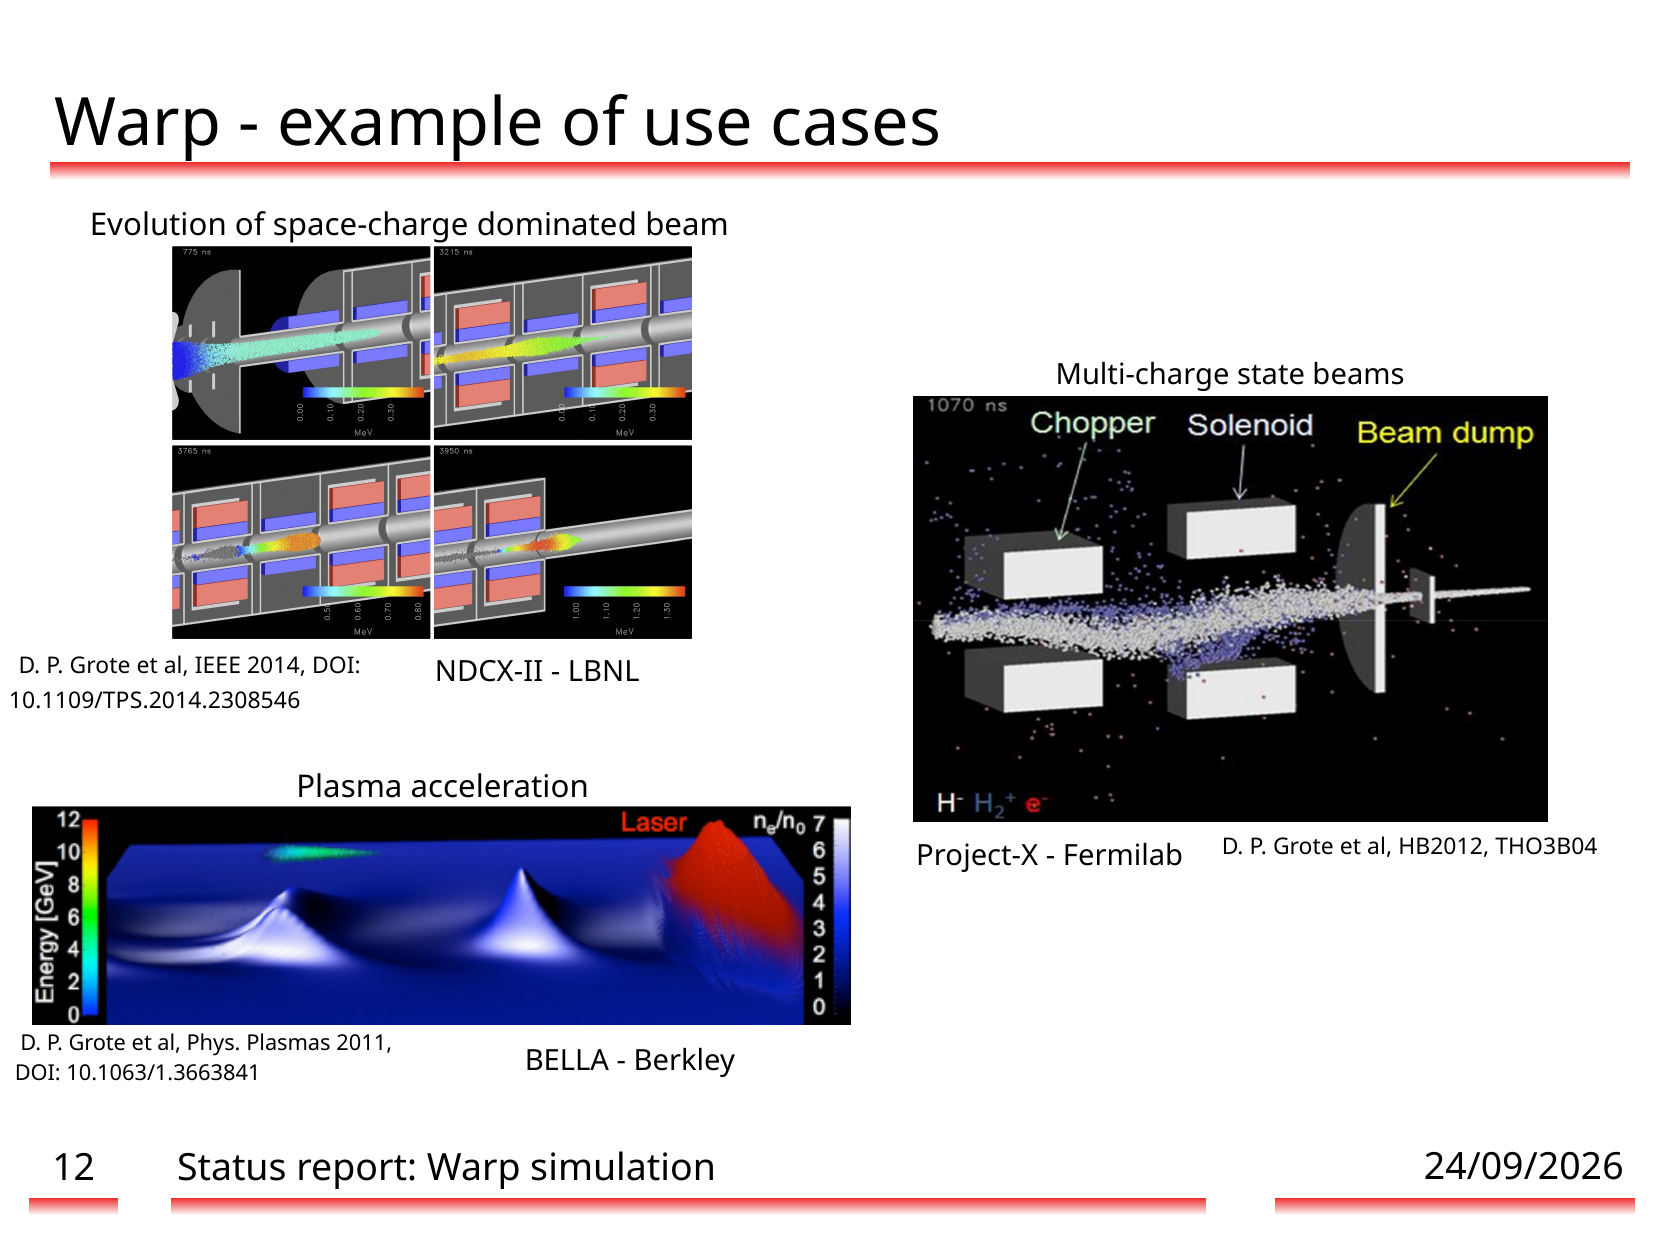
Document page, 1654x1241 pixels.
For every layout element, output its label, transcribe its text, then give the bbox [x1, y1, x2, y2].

text_box BELLA - Berkley [510, 1031, 781, 1081]
picture [32, 805, 851, 1025]
picture [913, 490, 1548, 822]
text_box Project-X - Fermilab [901, 827, 1228, 910]
picture [172, 341, 692, 639]
text_box D. P. Grote et al, HB2012, THO3B04 [1197, 806, 1654, 892]
text_box D. P. Grote et al, IEEE 2014, DOI: 10.1109/TPS.2014.2308546 [0, 625, 430, 711]
text_box D. P. Grote et al, Phys. Plasmas 2011, DOI: 10.1063/1.3663841 [0, 1020, 436, 1086]
title Warp - example of use cases [54, 17, 1591, 166]
text_box Multi-charge state beams [913, 345, 1548, 490]
text_box Evolution of space-charge dominated beam [75, 195, 796, 341]
text_box NDCX-II - LBNL [419, 642, 690, 692]
text_box Plasma acceleration [30, 756, 856, 903]
